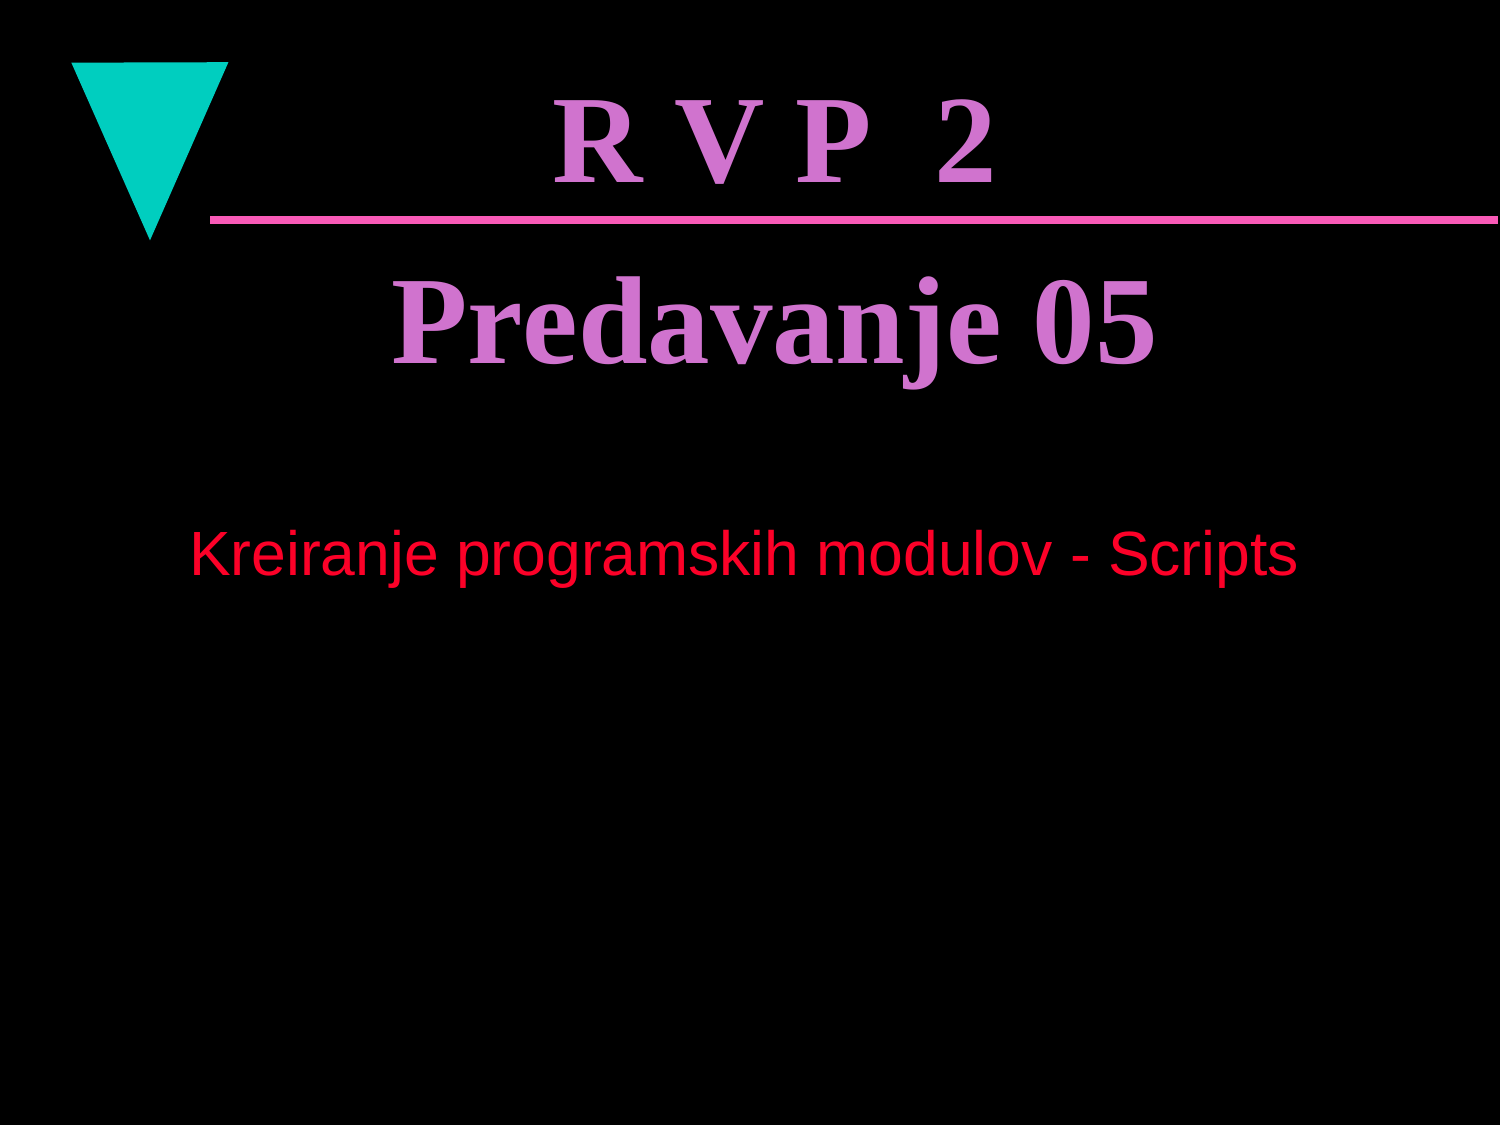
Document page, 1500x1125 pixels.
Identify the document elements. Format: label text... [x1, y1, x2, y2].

list R V P 2 Predavanje 05 [140, 66, 1409, 399]
text_box Kreiranje programskih modulov - Scripts [51, 512, 1438, 599]
